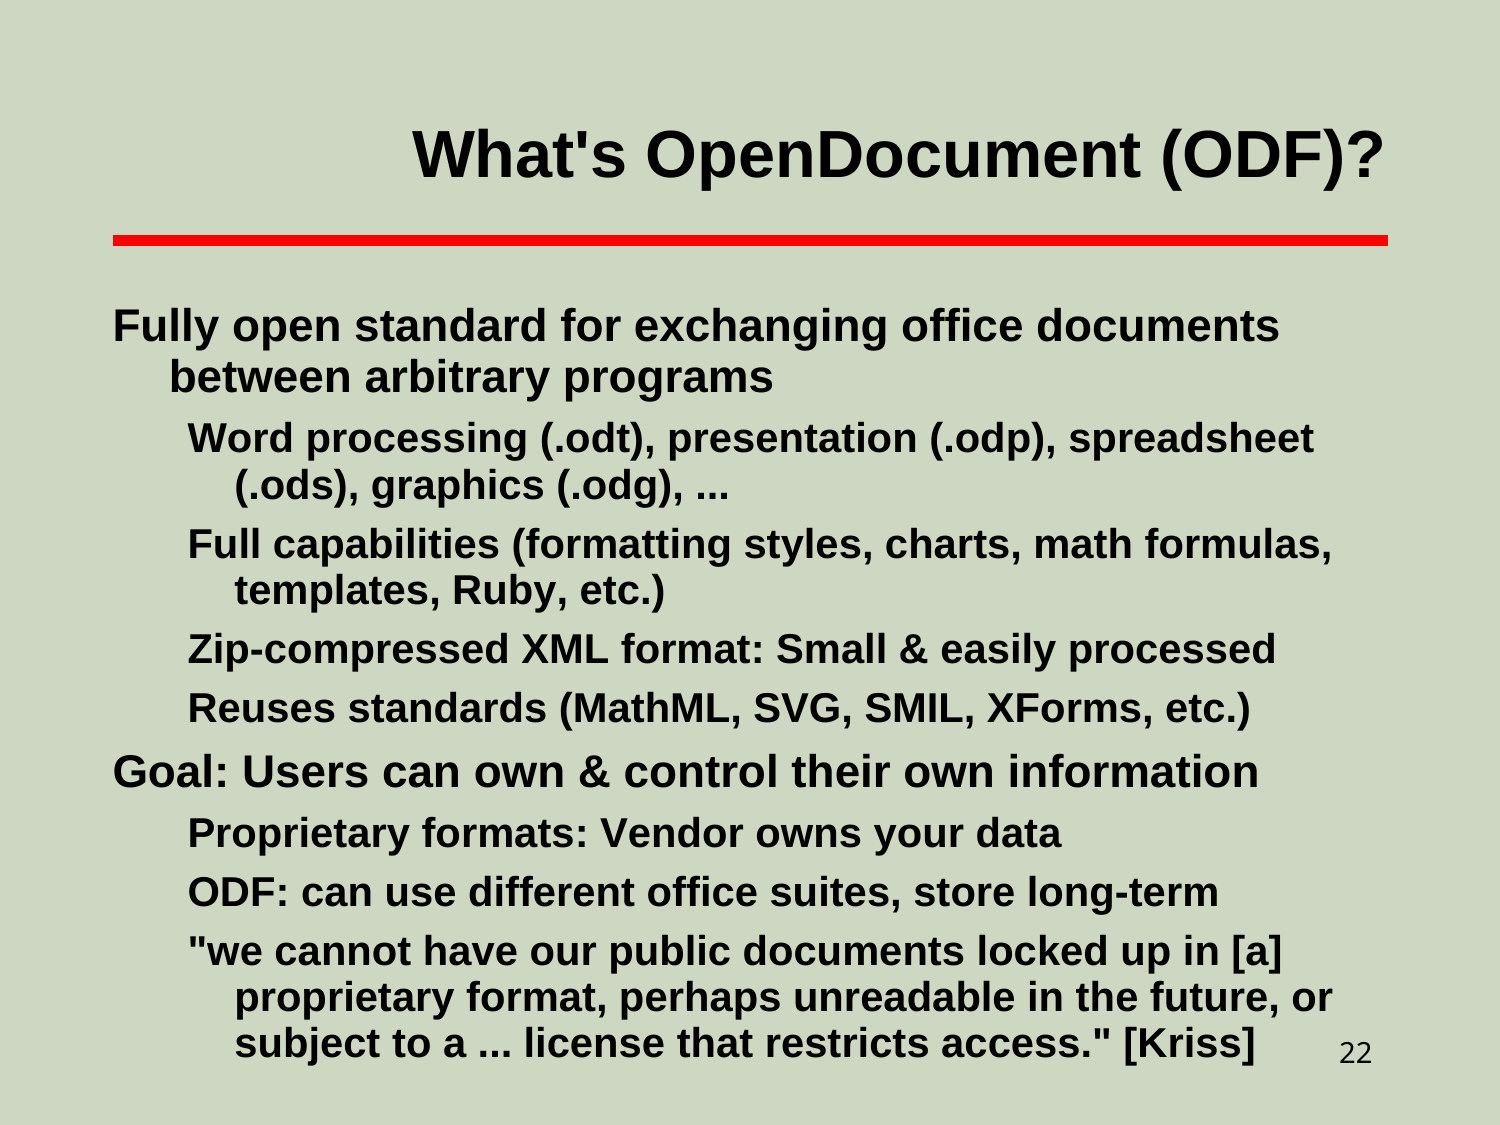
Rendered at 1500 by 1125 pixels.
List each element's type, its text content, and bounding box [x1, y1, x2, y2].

title What's OpenDocument (ODF)? [337, 85, 1388, 224]
list Fully open standard for exchanging office documents between arbitrary programs Word processing (.odt), presentation (.odp), spreadsheet (.ods), graphics (.odg), ... Full capabilities (formatting styles, charts, math formulas, templates, Ruby, etc.) Zip-compressed XML format: Small & easily processed Reuses standards (MathML, SVG, SMIL, XForms, etc.) Goal: Users can own & control their own information Proprietary formats: Vendor owns your data ODF: can use different office suites, store long-term "we cannot have our public documents locked up in [a] proprietary format, perhaps unreadable in the future, or subject to a ... license that restricts access." [Kriss] [112, 299, 1388, 1096]
